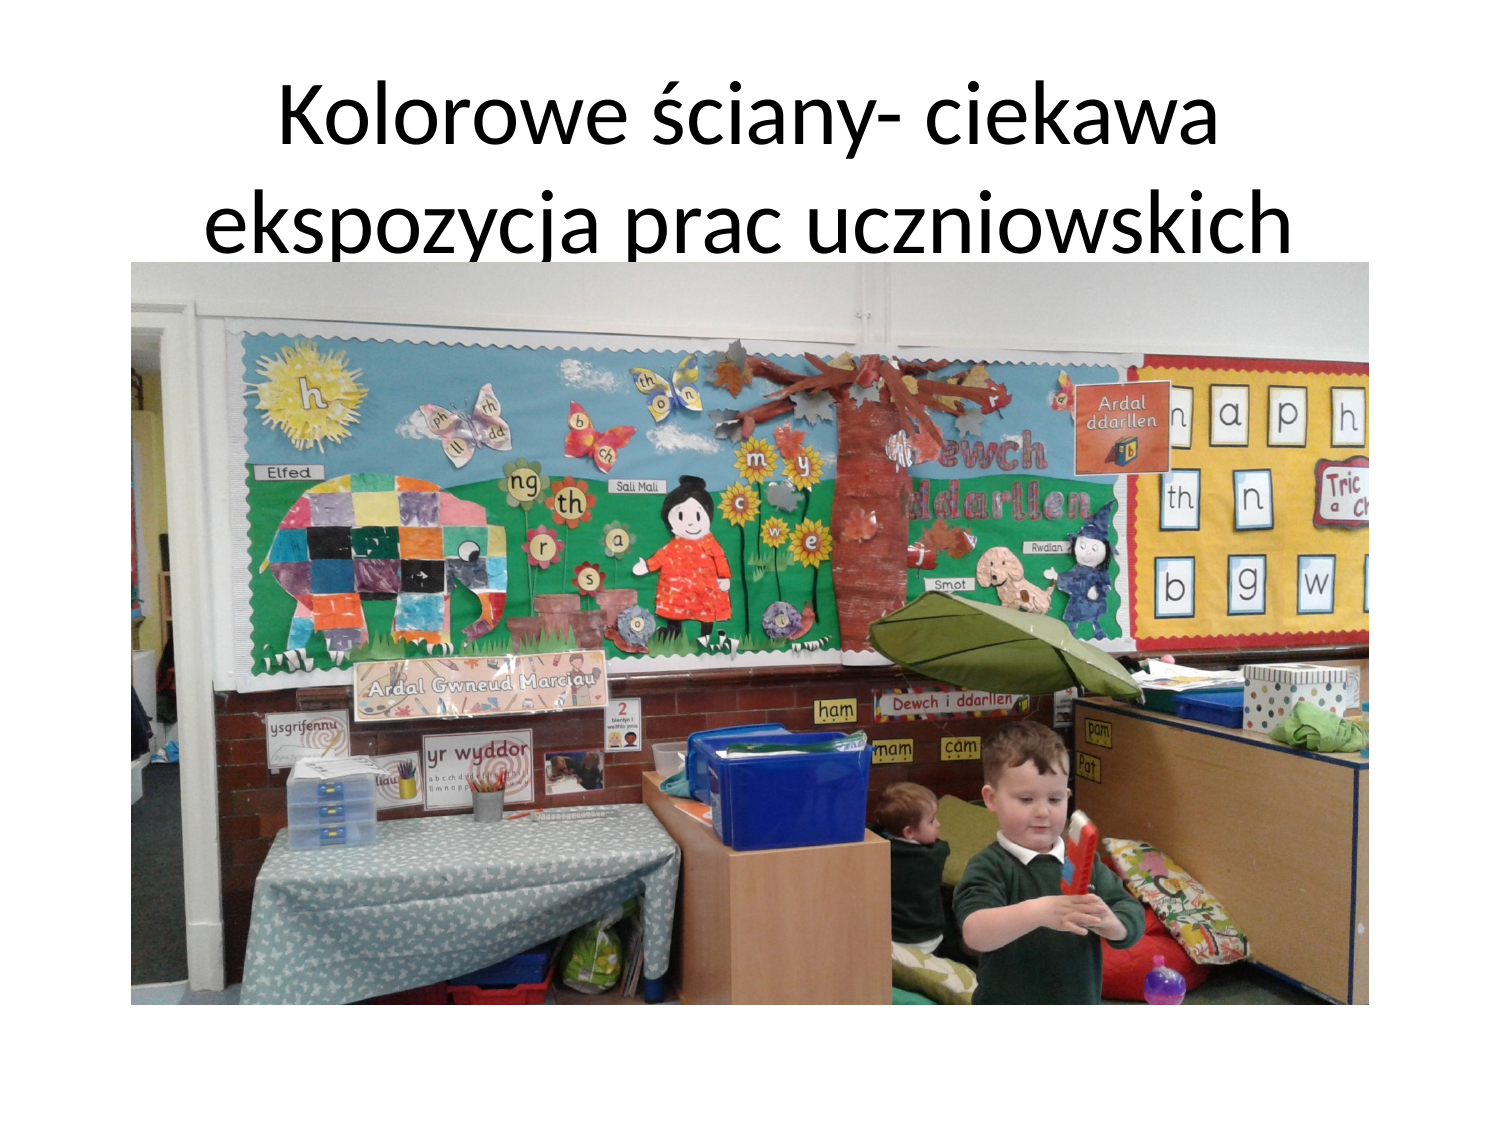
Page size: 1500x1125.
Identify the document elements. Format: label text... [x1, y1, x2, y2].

title Kolorowe ściany- ciekawa ekspozycja prac uczniowskich [75, 45, 1425, 233]
picture [131, 262, 1369, 1005]
